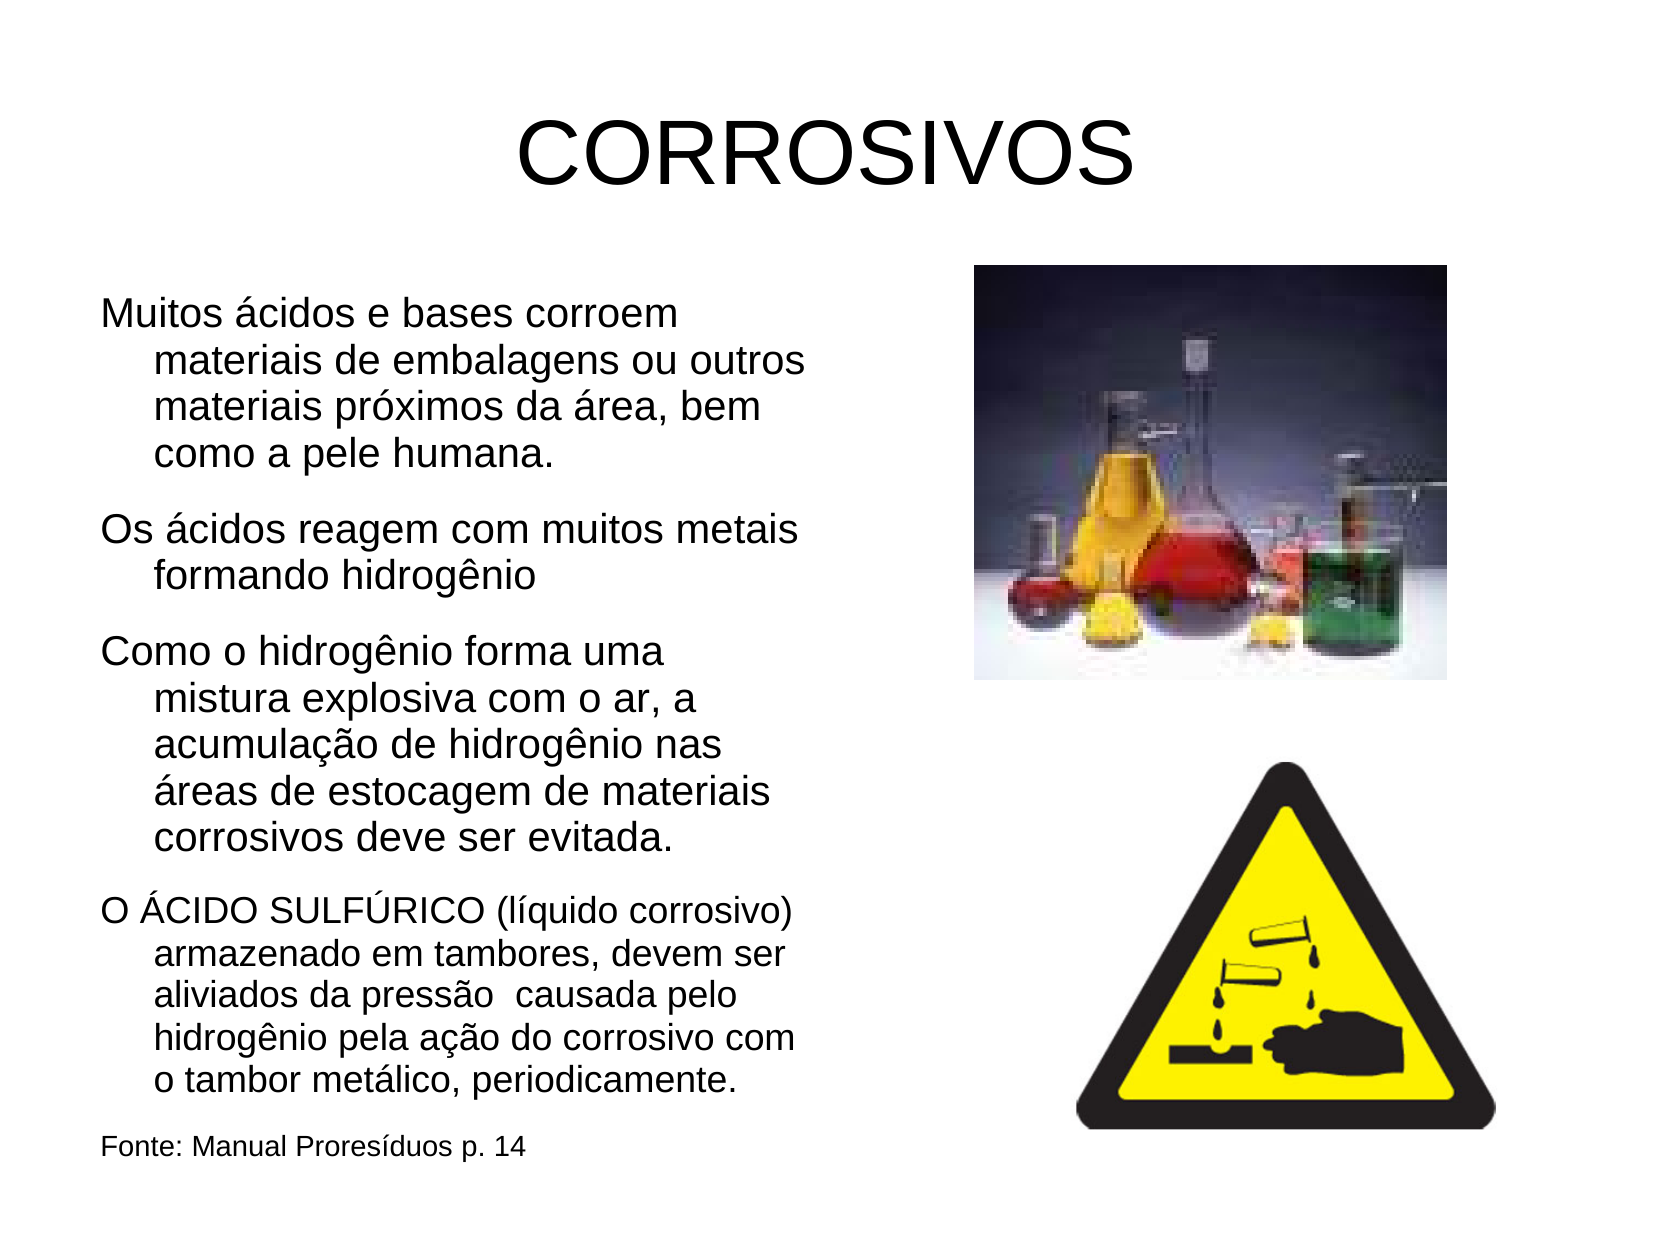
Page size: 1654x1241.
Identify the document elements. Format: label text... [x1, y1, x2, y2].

picture [974, 265, 1447, 680]
title CORROSIVOS [82, 49, 1571, 257]
list Muitos ácidos e bases corroem materiais de embalagens ou outros materiais próximos da área, bem como a pele humana. Os ácidos reagem com muitos metais formando hidrogênio Como o hidrogênio forma uma mistura explosiva com o ar, a acumulação de hidrogênio nas áreas de estocagem de materiais corrosivos deve ser evitada. O ÁCIDO SULFÚRICO (líquido corrosivo) armazenado em tambores, devem ser aliviados da pressão causada pelo hidrogênio pela ação do corrosivo com o tambor metálico, periodicamente. Fonte: Manual Proresíduos p. 14 [82, 290, 809, 1208]
picture [1062, 721, 1506, 1176]
